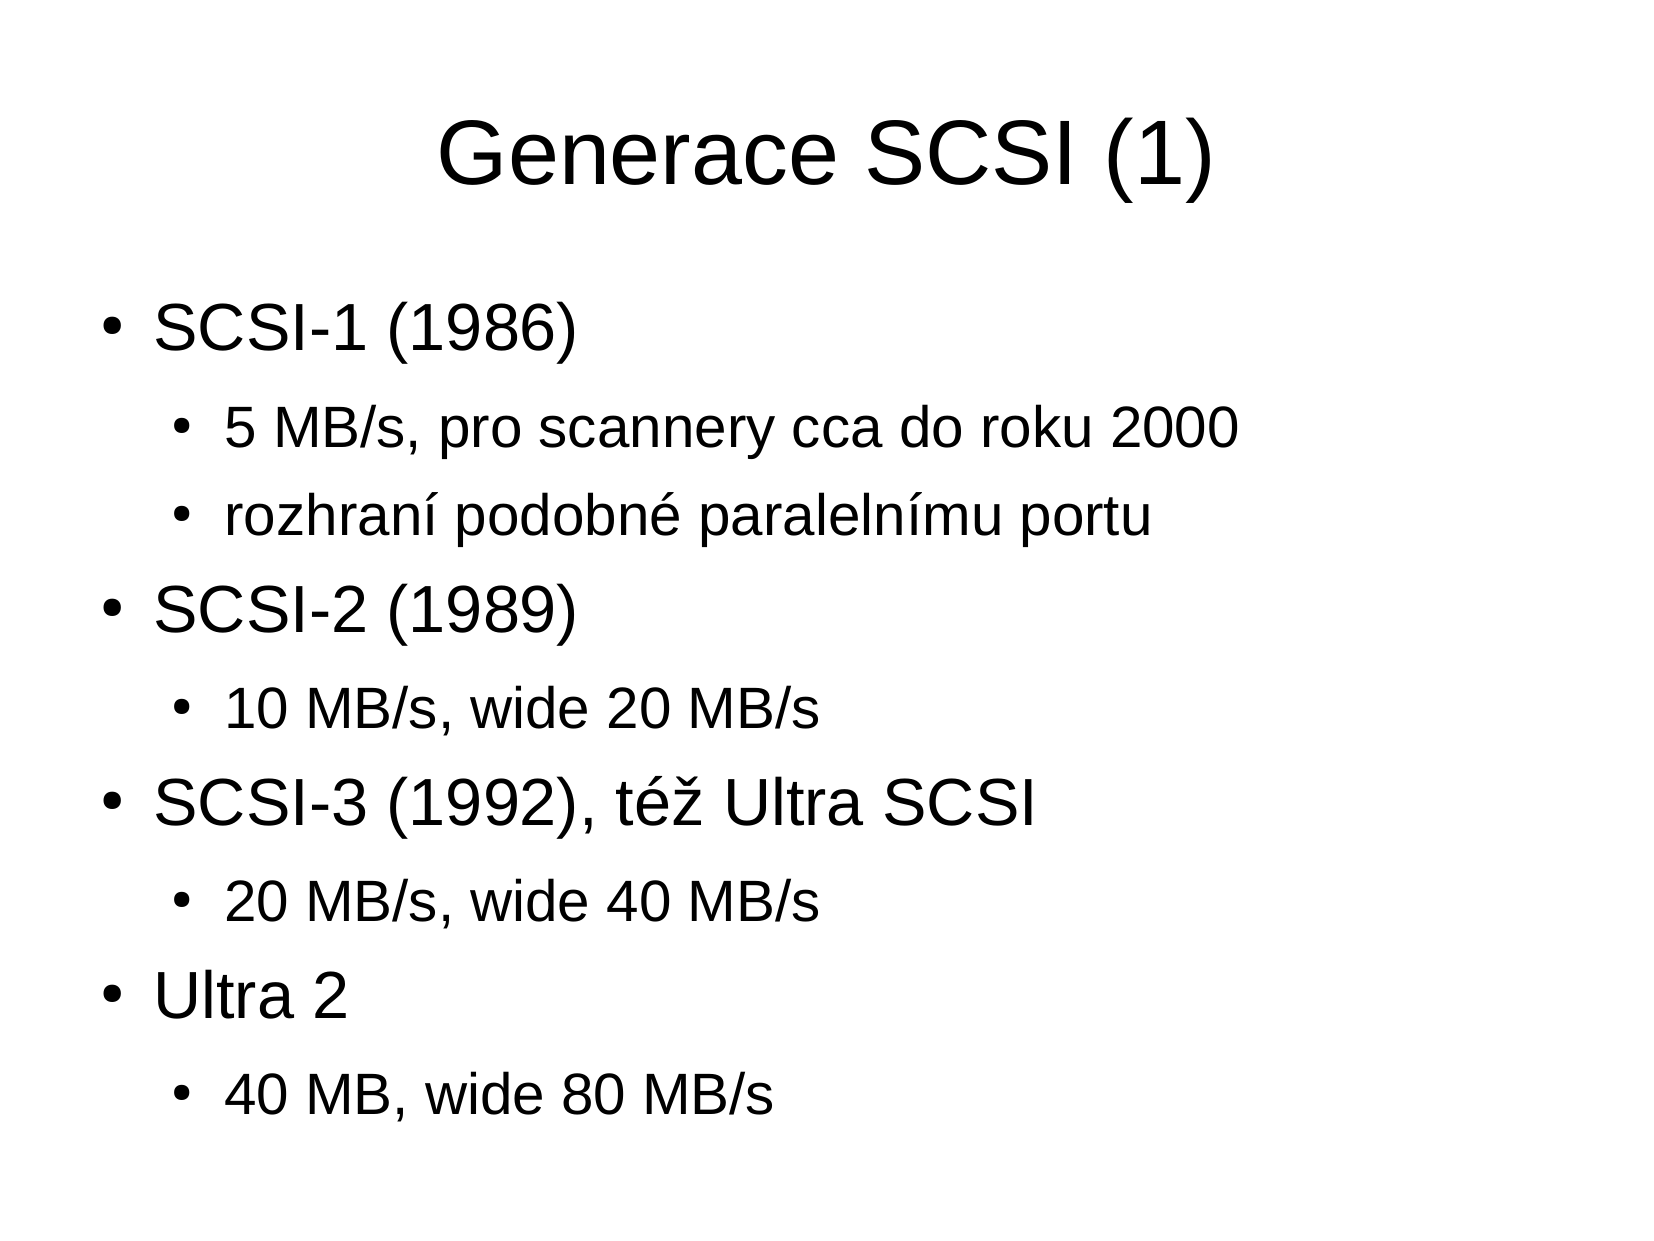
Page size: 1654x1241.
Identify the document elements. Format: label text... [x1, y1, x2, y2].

title Generace SCSI (1) [82, 56, 1571, 250]
list SCSI-1 (1986) 5 MB/s, pro scannery cca do roku 2000 rozhraní podobné paralelnímu portu SCSI-2 (1989) 10 MB/s, wide 20 MB/s SCSI-3 (1992), též Ultra SCSI 20 MB/s, wide 40 MB/s Ultra 2 40 MB, wide 80 MB/s [82, 290, 1571, 1128]
